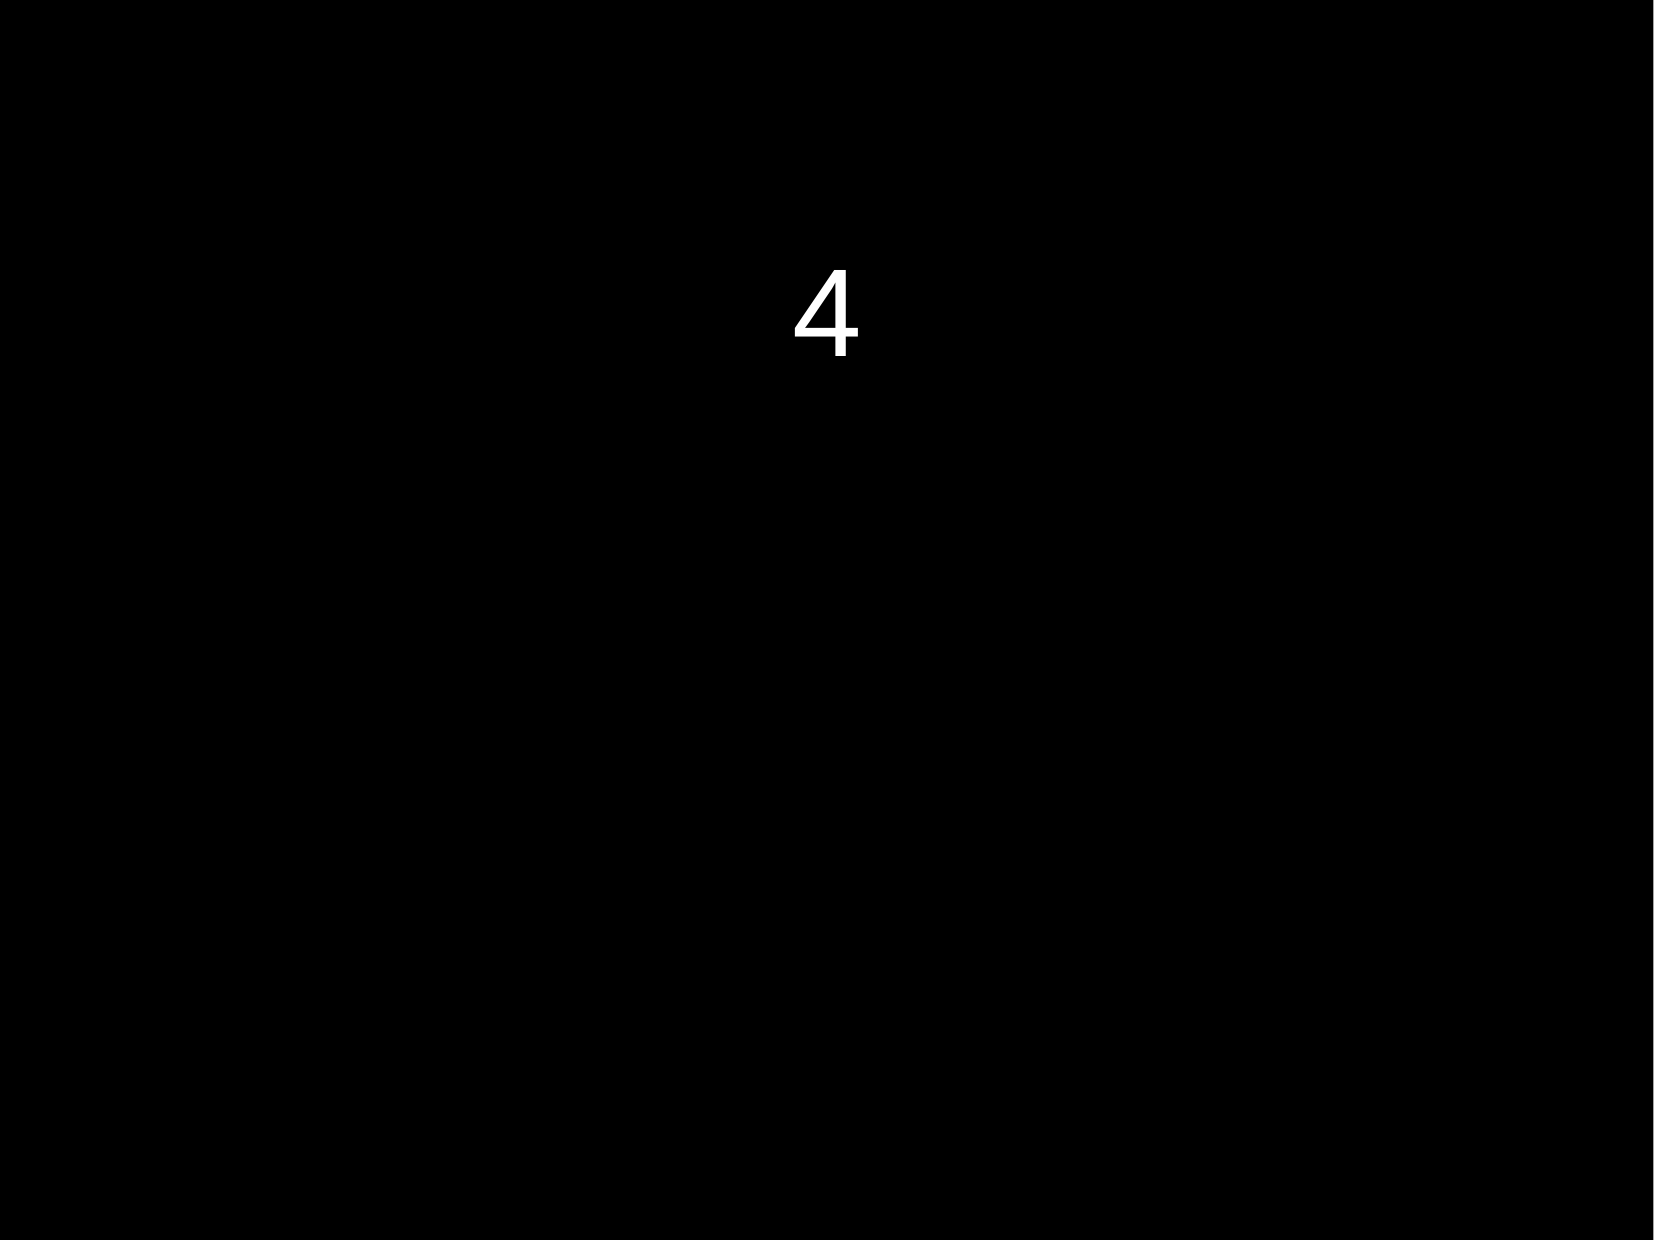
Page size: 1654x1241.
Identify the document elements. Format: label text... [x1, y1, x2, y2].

text_box 4 [0, 236, 1654, 391]
